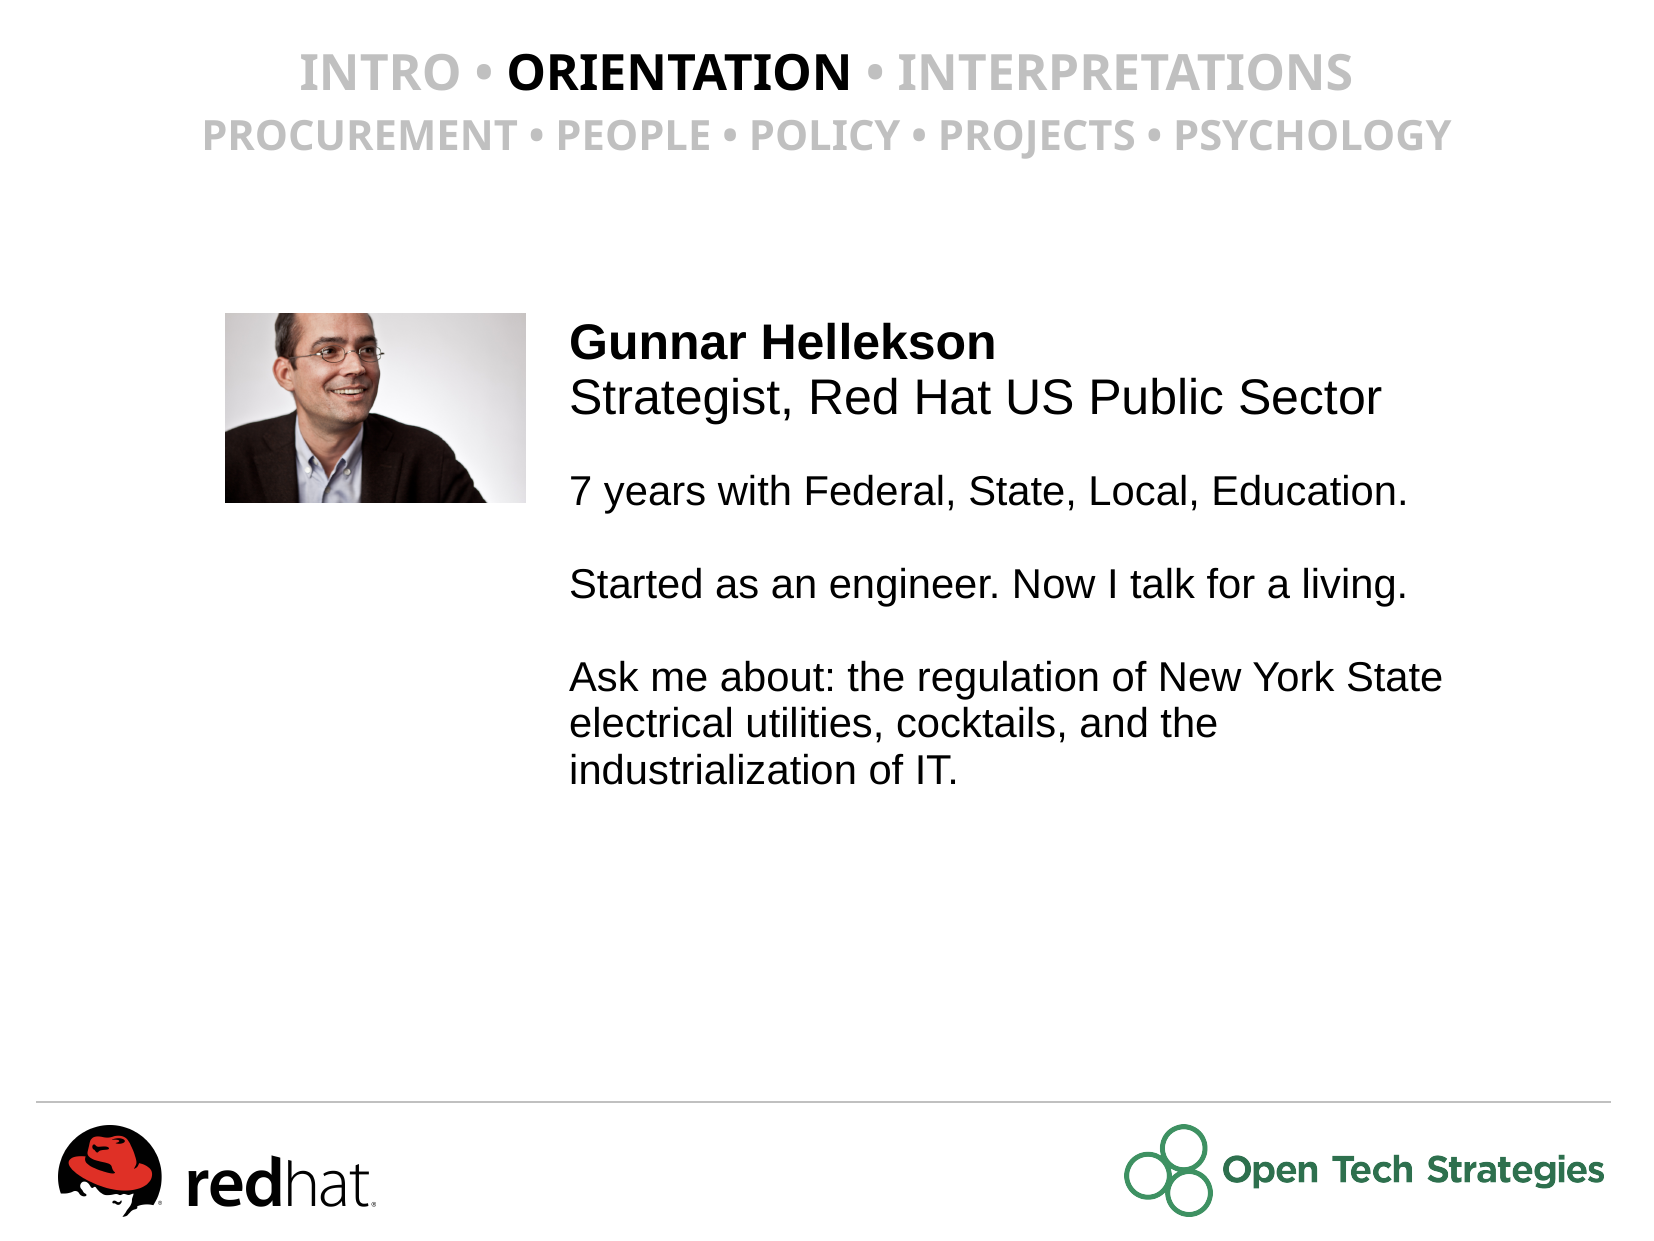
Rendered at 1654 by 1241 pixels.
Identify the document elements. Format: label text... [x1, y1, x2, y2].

picture [225, 313, 526, 503]
picture [58, 1125, 376, 1217]
title INTRO • ORIENTATION • INTERPRETATIONS PROCUREMENT • PEOPLE • POLICY • PROJECTS • PSYCHOLOGY [82, 0, 1571, 204]
picture [1463, 1124, 1604, 1217]
text_box Gunnar Hellekson Strategist, Red Hat US Public Sector 7 years with Federal, State, Local, Education. Started as an engineer. Now I talk for a living. Ask me about: the regulation of New York State electrical utilities, cocktails, and the industrialization of IT. [554, 306, 1463, 1241]
